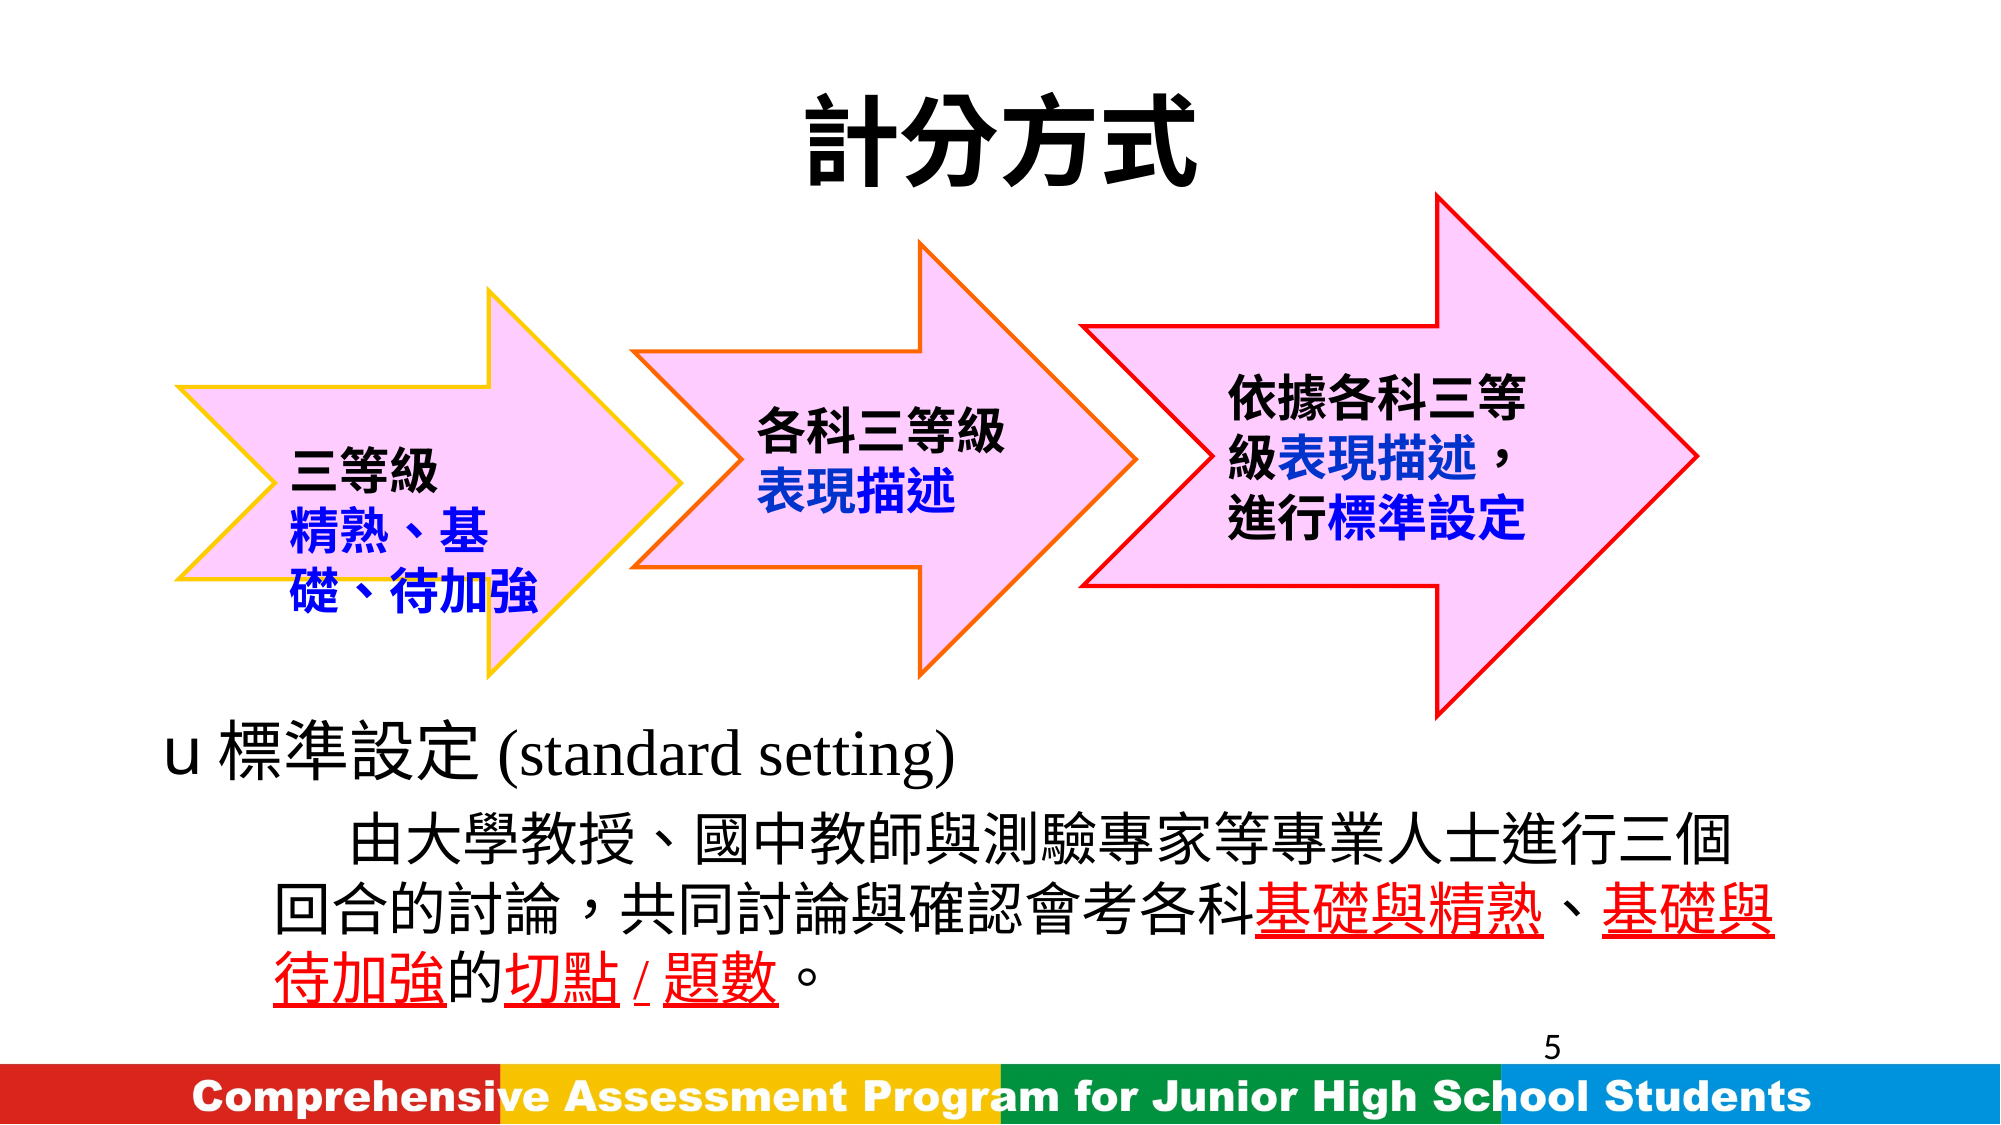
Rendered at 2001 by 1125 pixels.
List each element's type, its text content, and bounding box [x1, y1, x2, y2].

text_box 各科三等級 表現描述 [633, 243, 1136, 676]
title 計分方式 [99, 45, 1900, 233]
text_box 三等級 精熟、基礎、待加強 [178, 290, 682, 676]
list 標準設定(standard setting) 由大學教授、國中教師與測驗專家等專業人士進行三個回合的討論，共同討論與確認會考各科基礎與精熟、基礎與待加強的切點/題數。 [146, 702, 1791, 1022]
text_box 依據各科三等級表現描述，進行標準設定 [1082, 196, 1698, 702]
text_box [1528, 1014, 1995, 1075]
